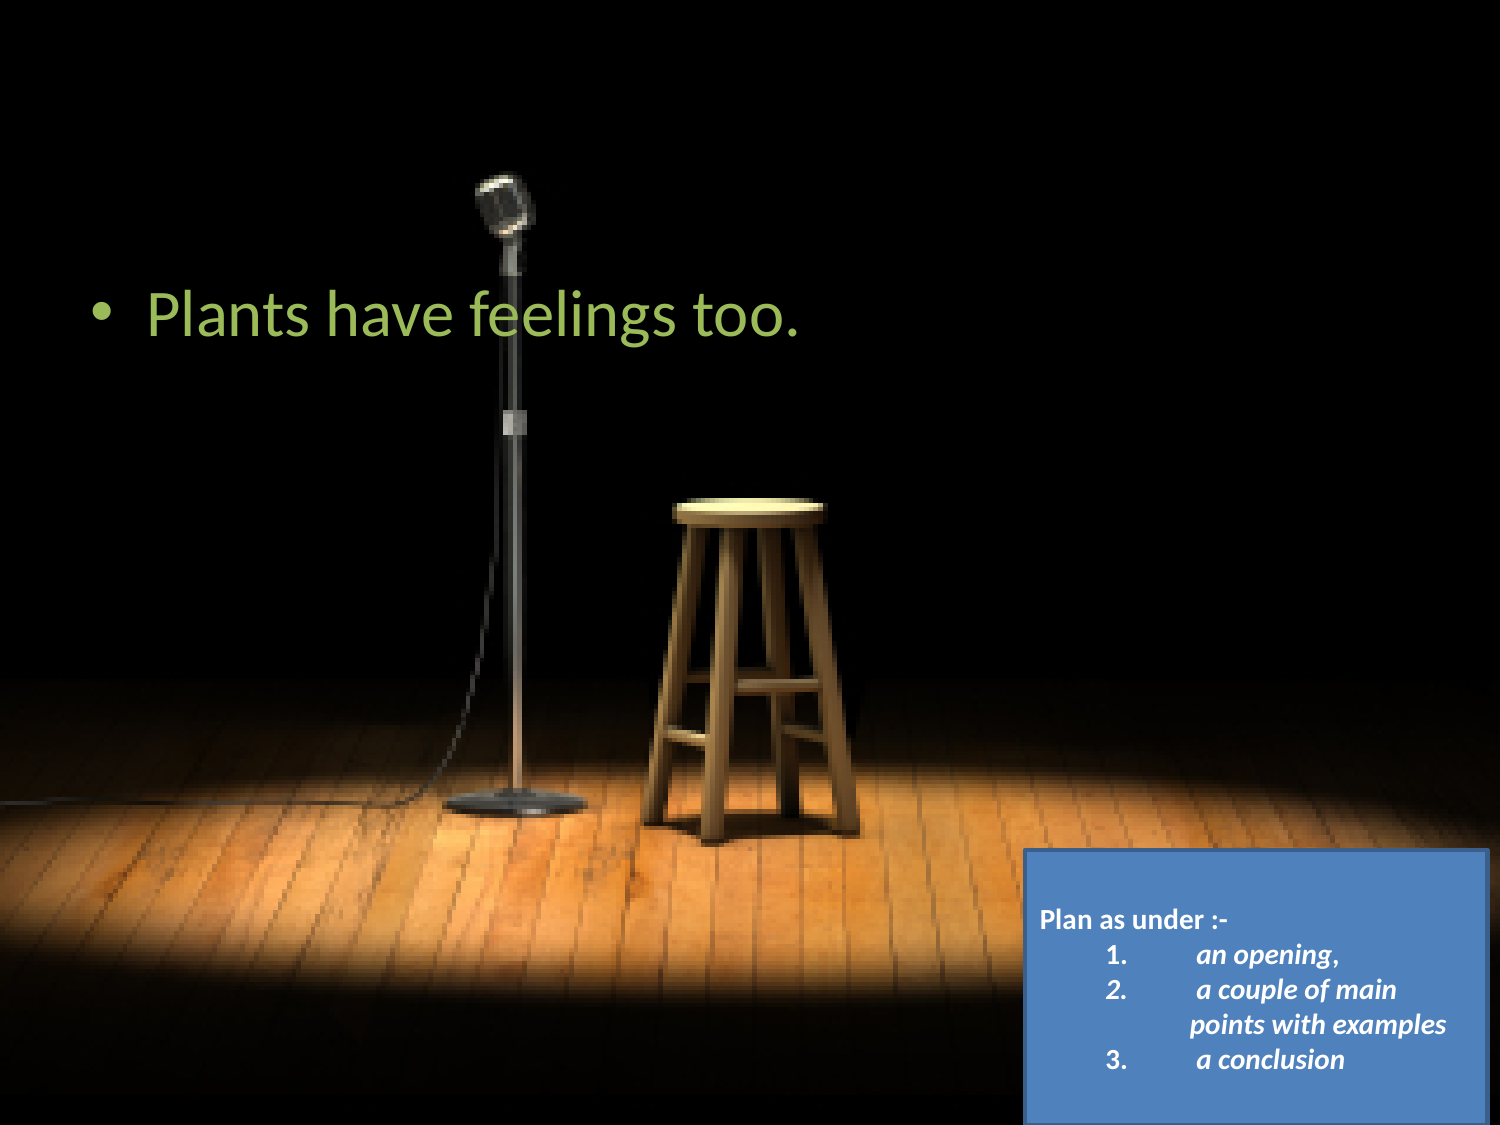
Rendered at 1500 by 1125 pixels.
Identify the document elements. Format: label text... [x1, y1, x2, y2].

list Plants have feelings too. [75, 262, 1425, 1005]
title 6 [75, 45, 1425, 233]
picture [0, 0, 1500, 1125]
text_box Plan as under :- an opening, a couple of main points with examples a conclusion [1024, 849, 1488, 1125]
